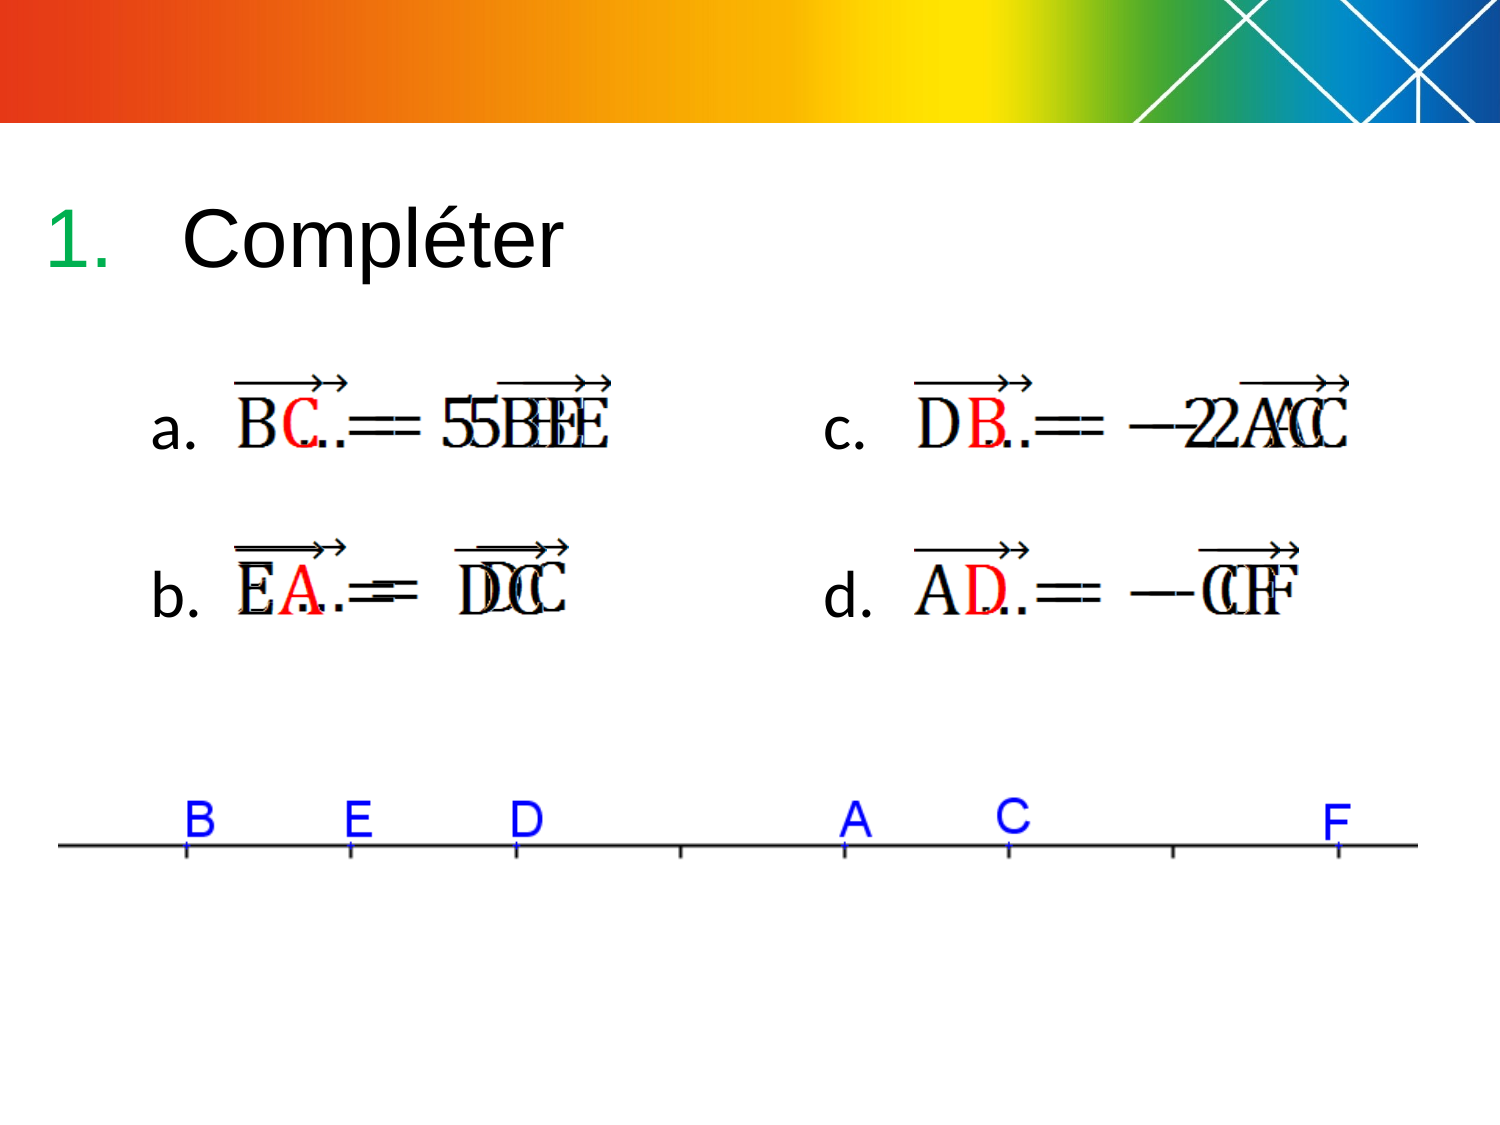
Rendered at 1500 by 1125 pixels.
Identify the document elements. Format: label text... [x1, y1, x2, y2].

title Compléter [29, 163, 1500, 305]
picture [0, 0, 1359, 123]
picture [914, 363, 1349, 478]
picture [234, 527, 569, 645]
picture [914, 530, 1299, 645]
text_box c. d. [808, 375, 1364, 719]
picture [58, 749, 1418, 916]
picture [1340, 0, 1500, 123]
text_box a. b. [135, 375, 691, 719]
picture [234, 363, 611, 478]
